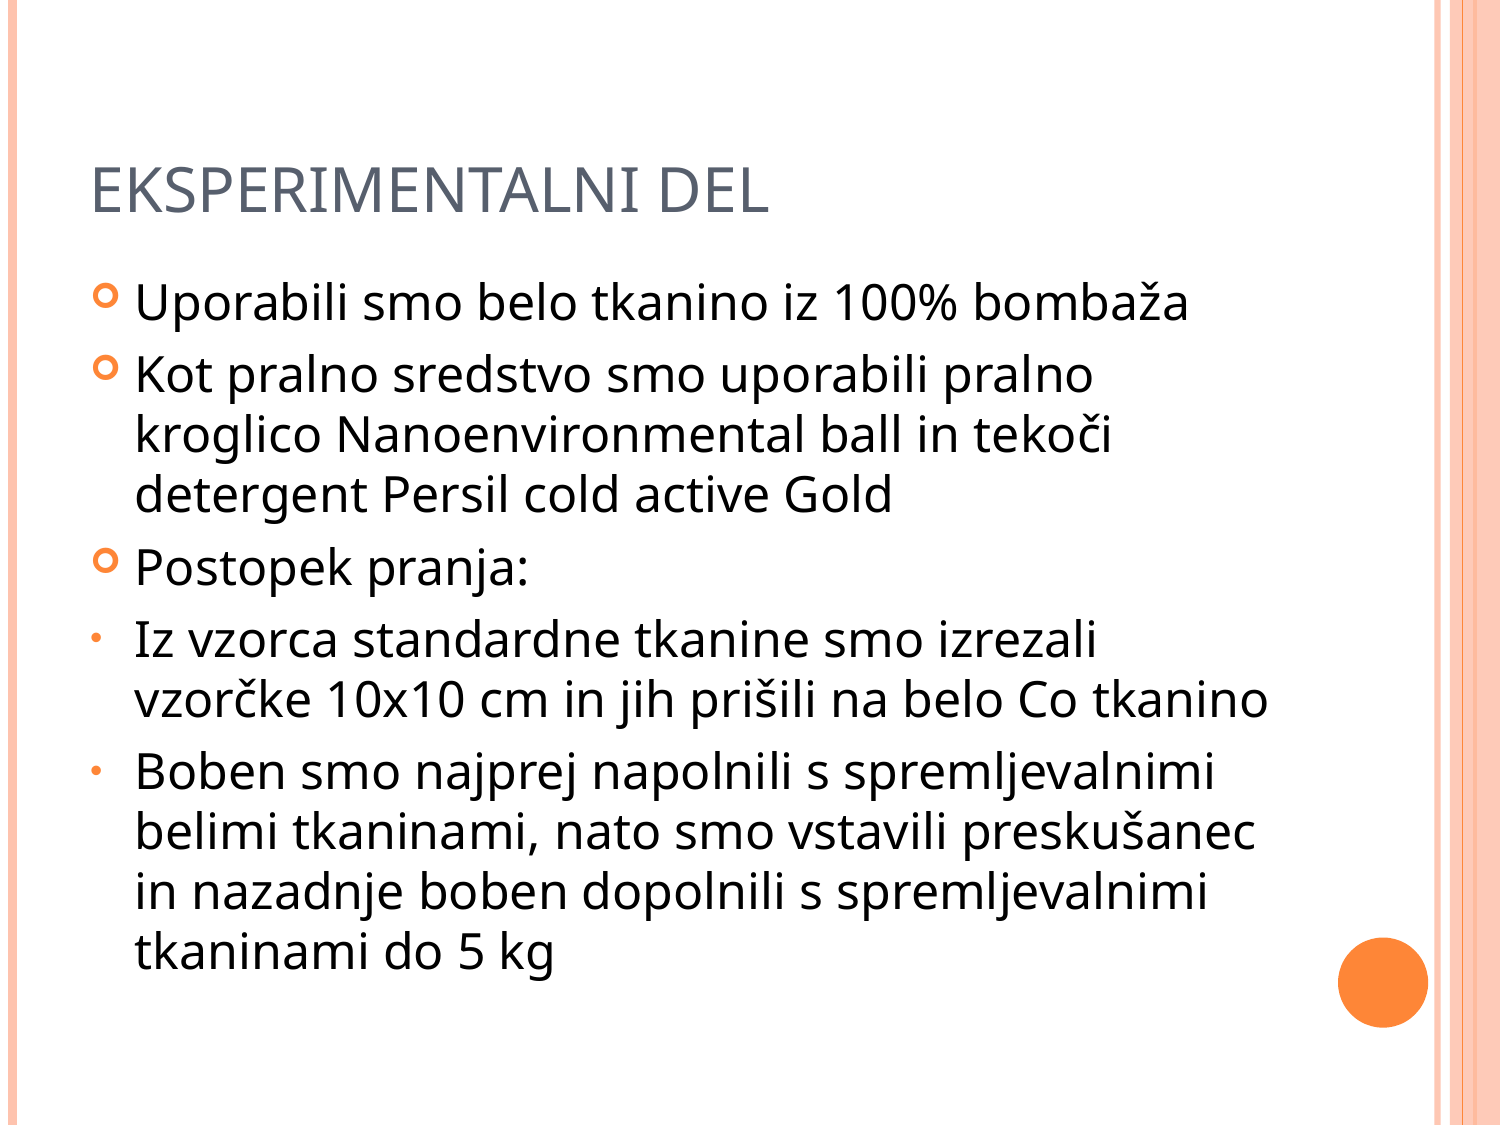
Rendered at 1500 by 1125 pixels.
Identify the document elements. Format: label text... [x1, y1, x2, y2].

list Uporabili smo belo tkanino iz 100% bombaža Kot pralno sredstvo smo uporabili pralno kroglico Nanoenvironmental ball in tekoči detergent Persil cold active Gold Postopek pranja: Iz vzorca standardne tkanine smo izrezali vzorčke 10x10 cm in jih prišili na belo Co tkanino Boben smo najprej napolnili s spremljevalnimi belimi tkaninami, nato smo vstavili preskušanec in nazadnje boben dopolnili s spremljevalnimi tkaninami do 5 kg [74, 262, 1300, 1063]
title EKSPERIMENTALNI DEL [74, 44, 1300, 233]
